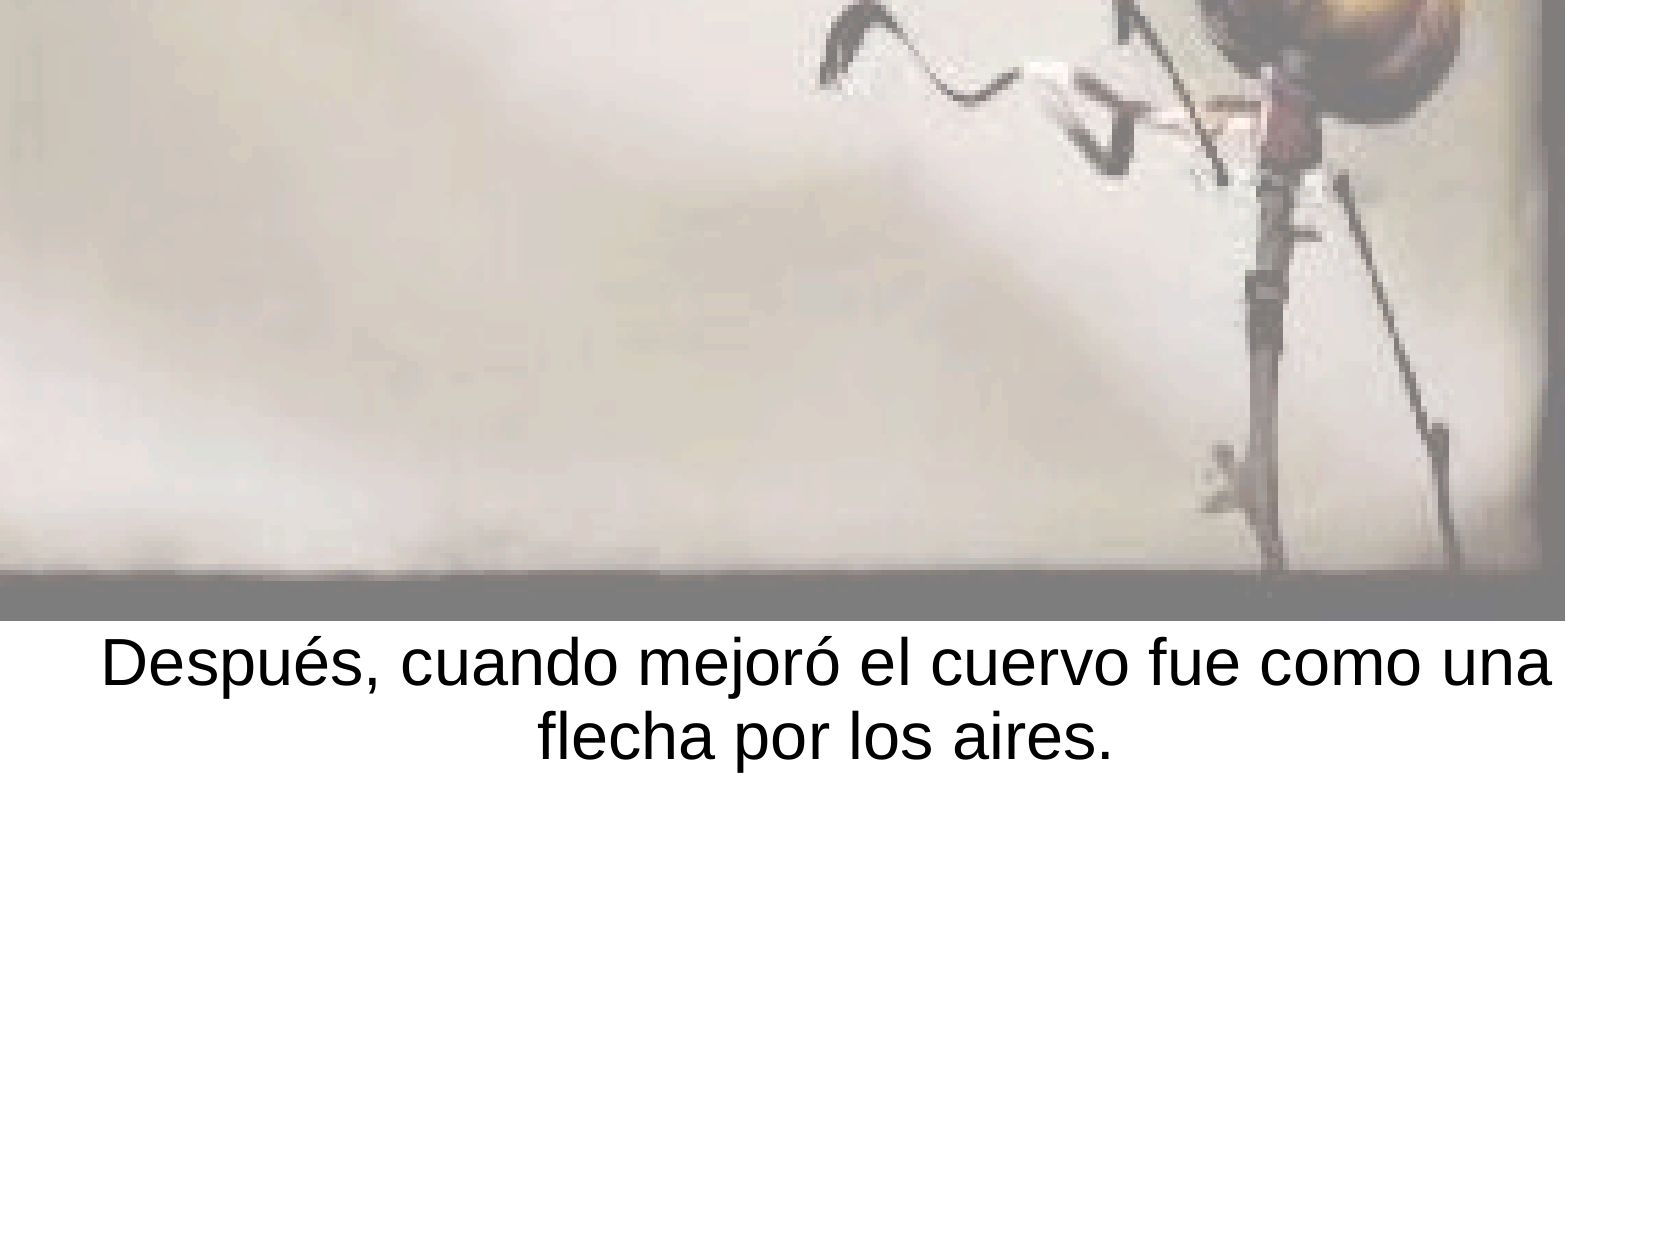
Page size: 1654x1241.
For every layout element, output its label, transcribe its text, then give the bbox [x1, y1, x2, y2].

picture [0, 0, 1565, 621]
text_box Después, cuando mejoró el cuervo fue como una flecha por los aires. [82, 297, 1571, 1102]
